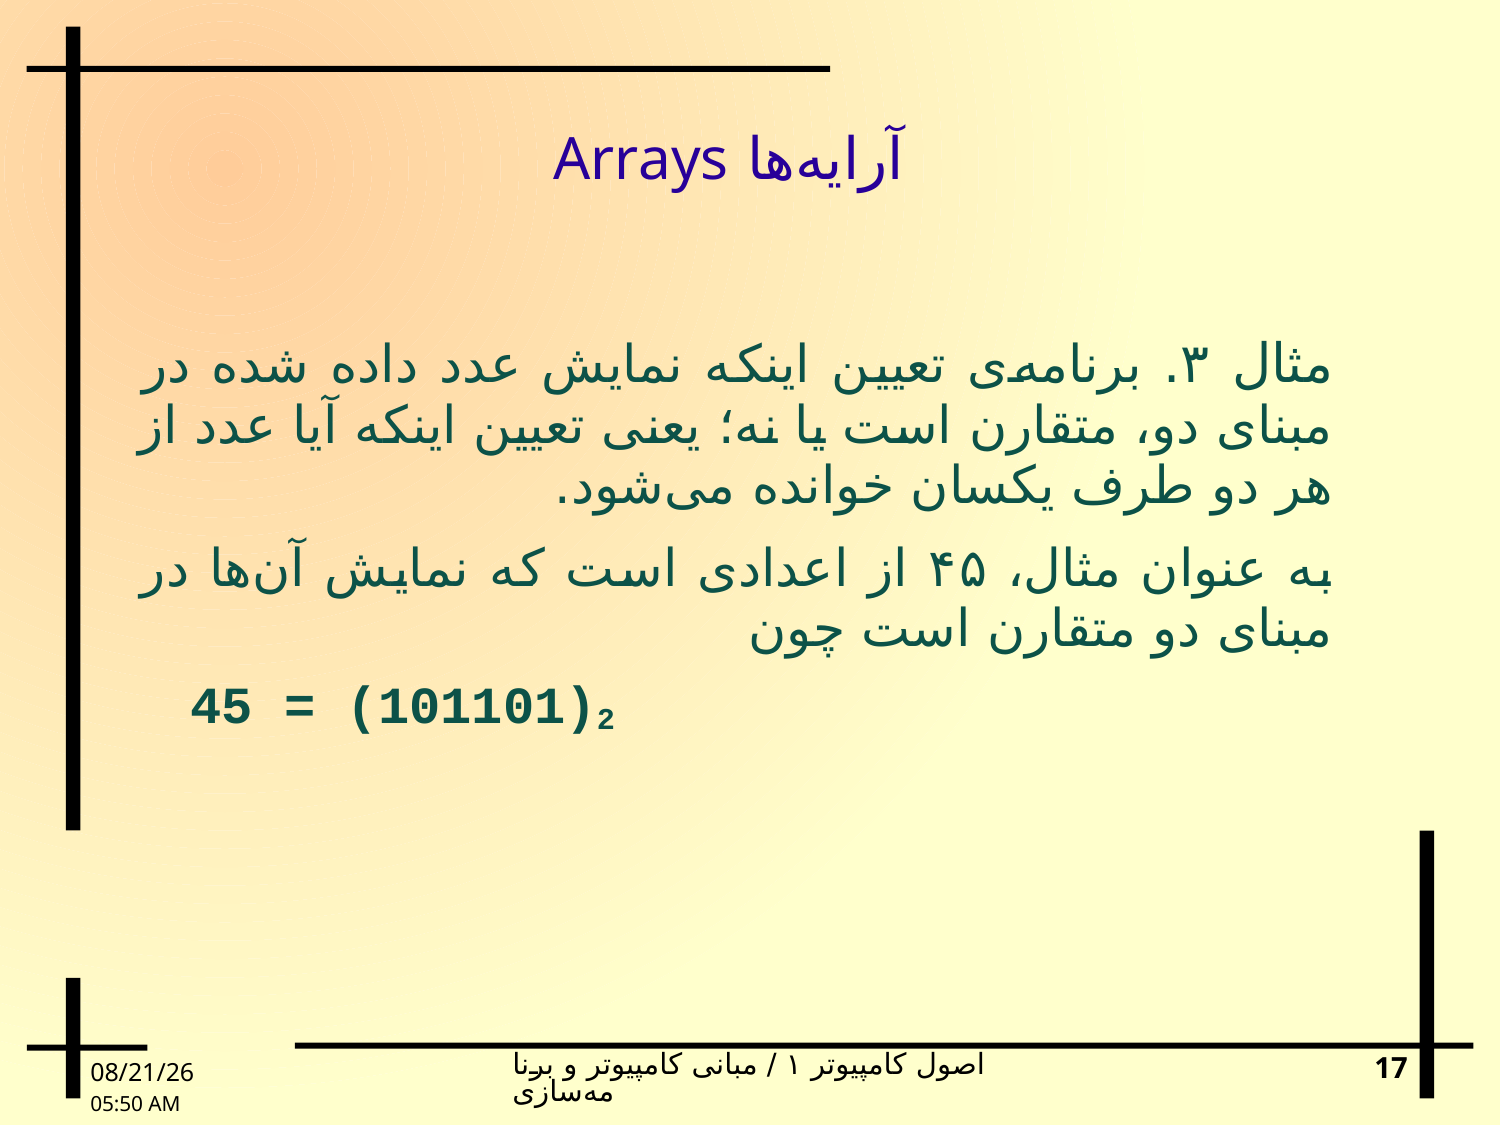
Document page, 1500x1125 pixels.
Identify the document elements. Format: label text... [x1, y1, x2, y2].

title آرایه‌ها Arrays [113, 97, 1344, 217]
list مثال ۳. برنامه‌ی تعیین اینکه نمایش عدد داده شده در مبنای دو، متقارن است یا نه؛ یعنی تعیین اینکه آیا عدد از هر دو طرف یکسان خوانده می‌شود. به عنوان مثال، ۴۵ از اعدادی است که نمایش آن‌ها در مبنای دو متقارن است چون 45 = (101101)2 [137, 331, 1386, 860]
